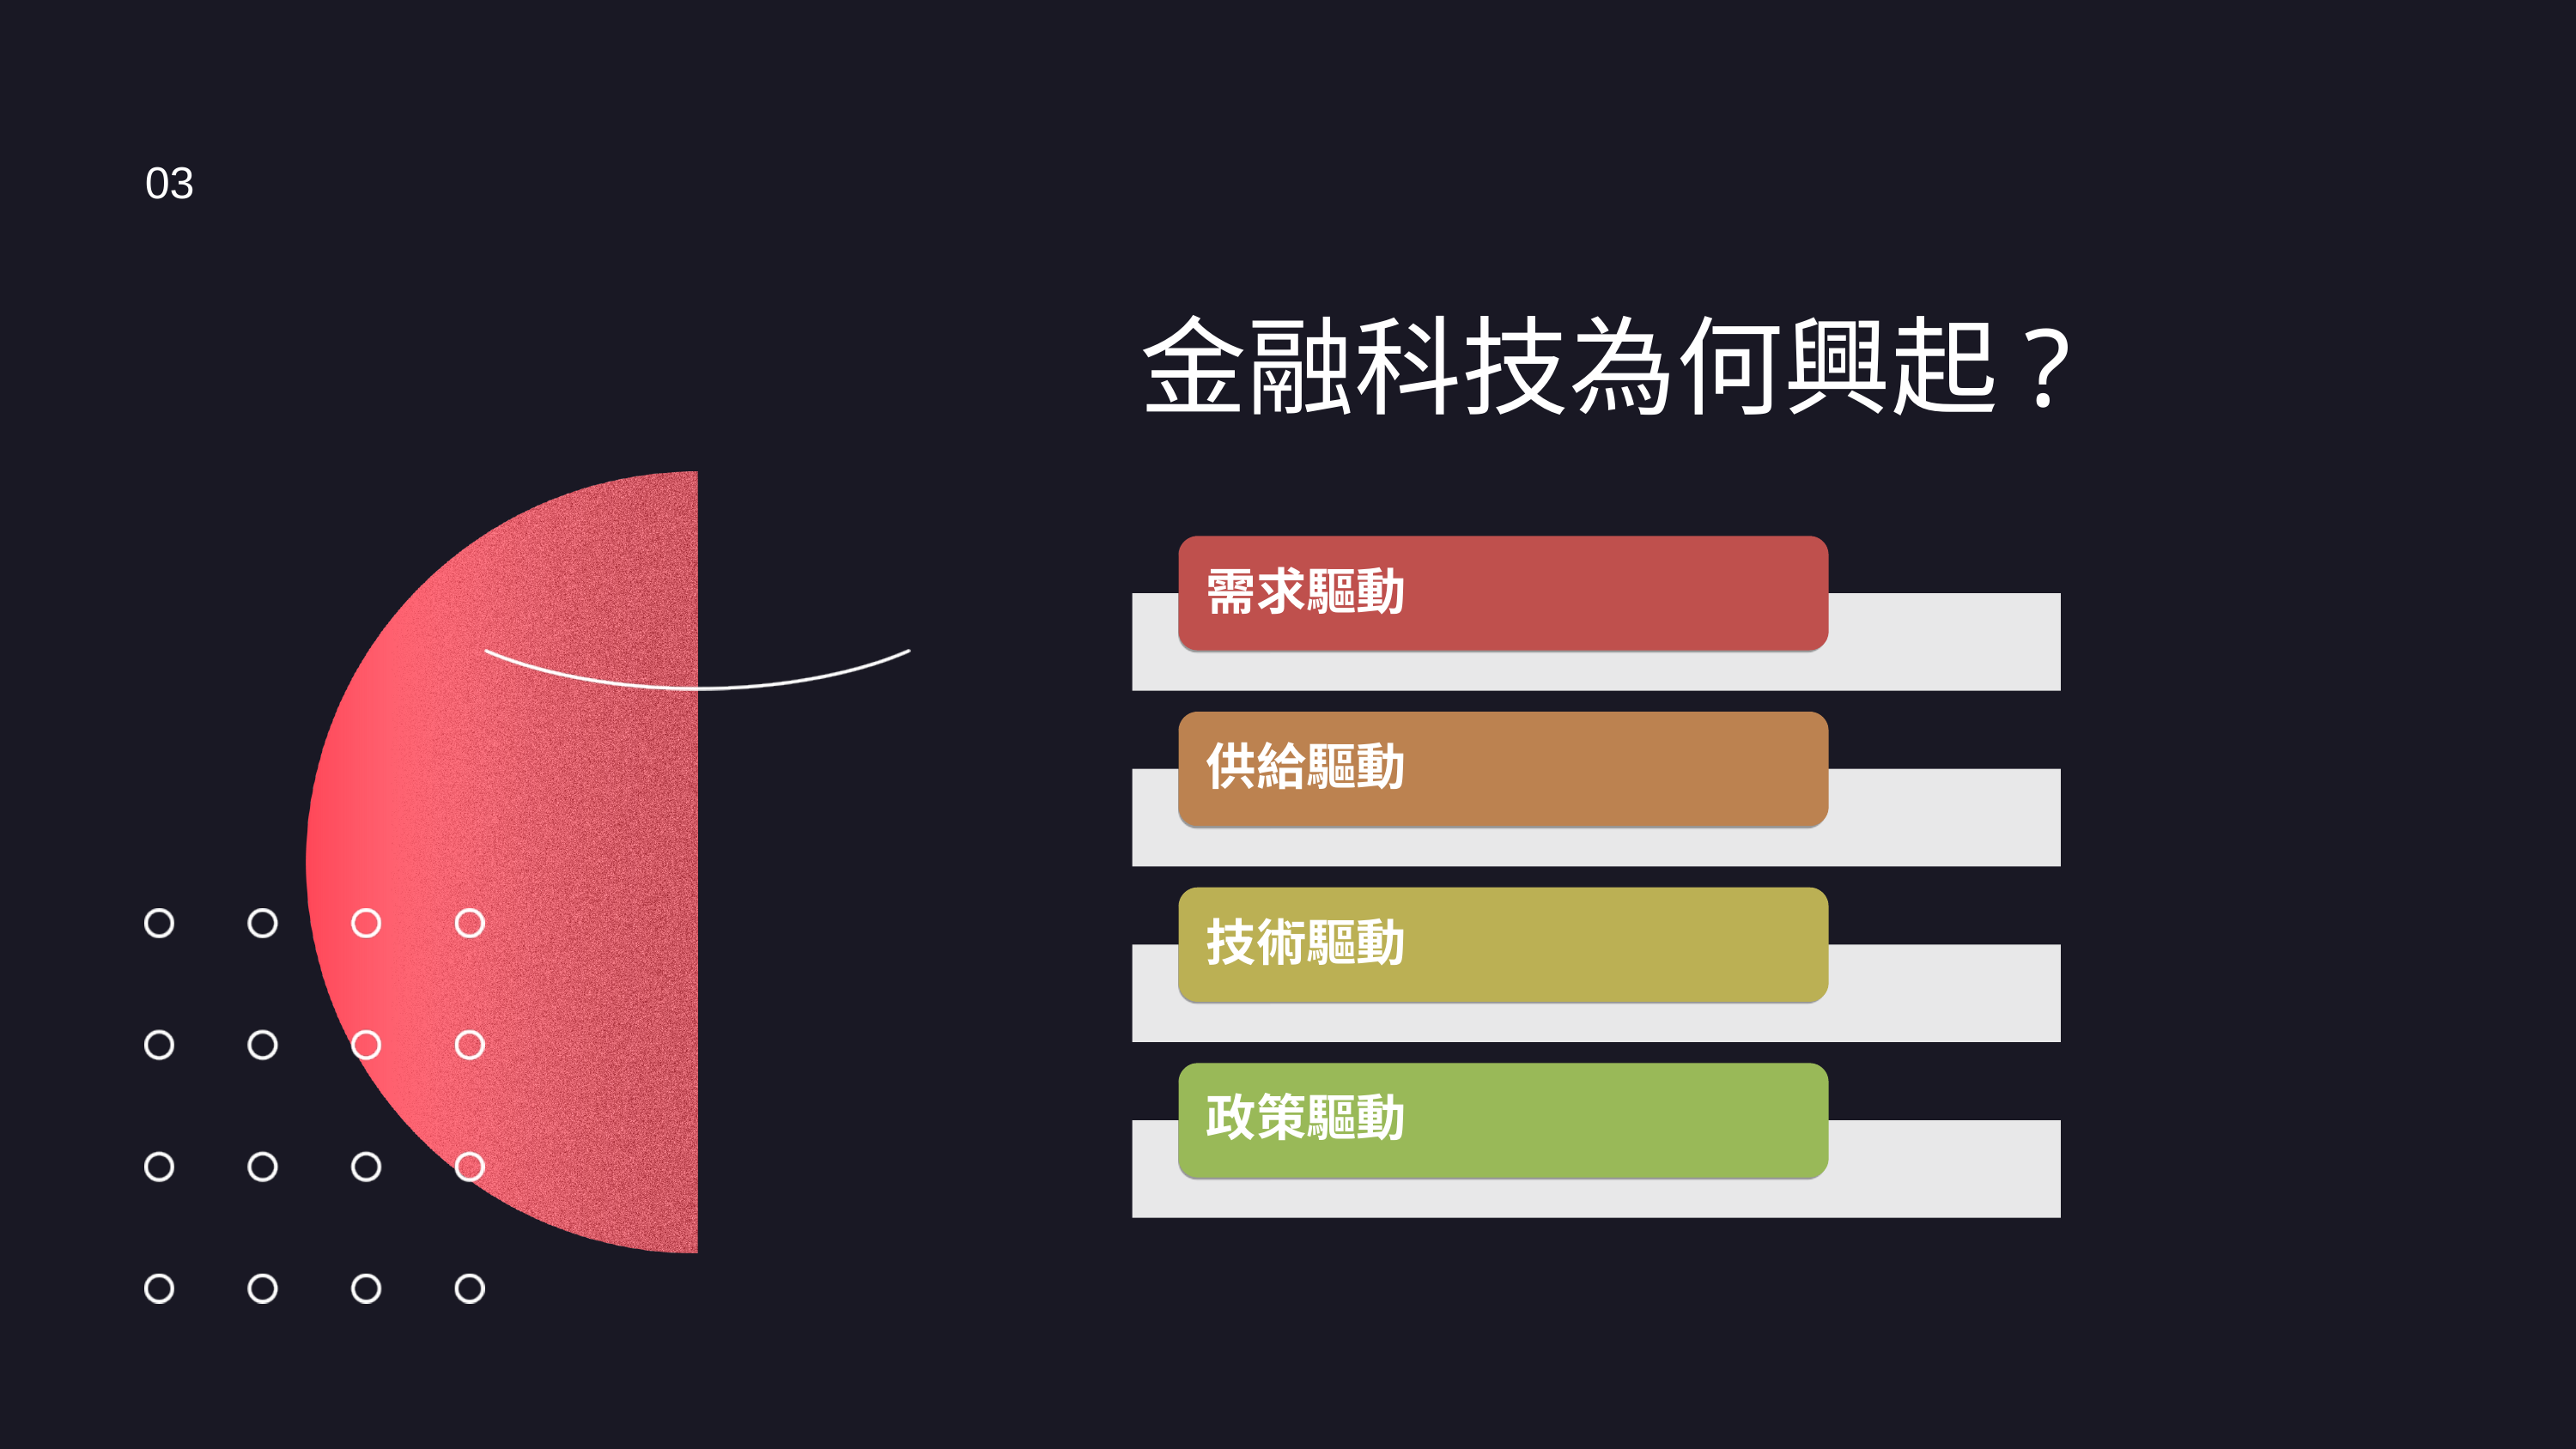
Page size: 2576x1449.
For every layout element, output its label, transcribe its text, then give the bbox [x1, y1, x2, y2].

picture [144, 471, 911, 1304]
text_box [1132, 718, 2061, 867]
text_box 供給驅動 [1183, 717, 1824, 821]
text_box [1184, 887, 1823, 893]
text_box 技術驅動 [1183, 893, 1824, 997]
text_box 03 [144, 143, 325, 209]
text_box [1184, 712, 1823, 717]
text_box [1185, 1063, 1823, 1068]
text_box [1132, 894, 2061, 1042]
text_box [1132, 1069, 2061, 1218]
text_box 金融科技為何興起? [1127, 273, 2222, 435]
text_box 需求驅動 [1183, 541, 1824, 646]
text_box [1132, 542, 2061, 691]
text_box [1185, 536, 1823, 541]
text_box 政策驅動 [1183, 1068, 1824, 1173]
